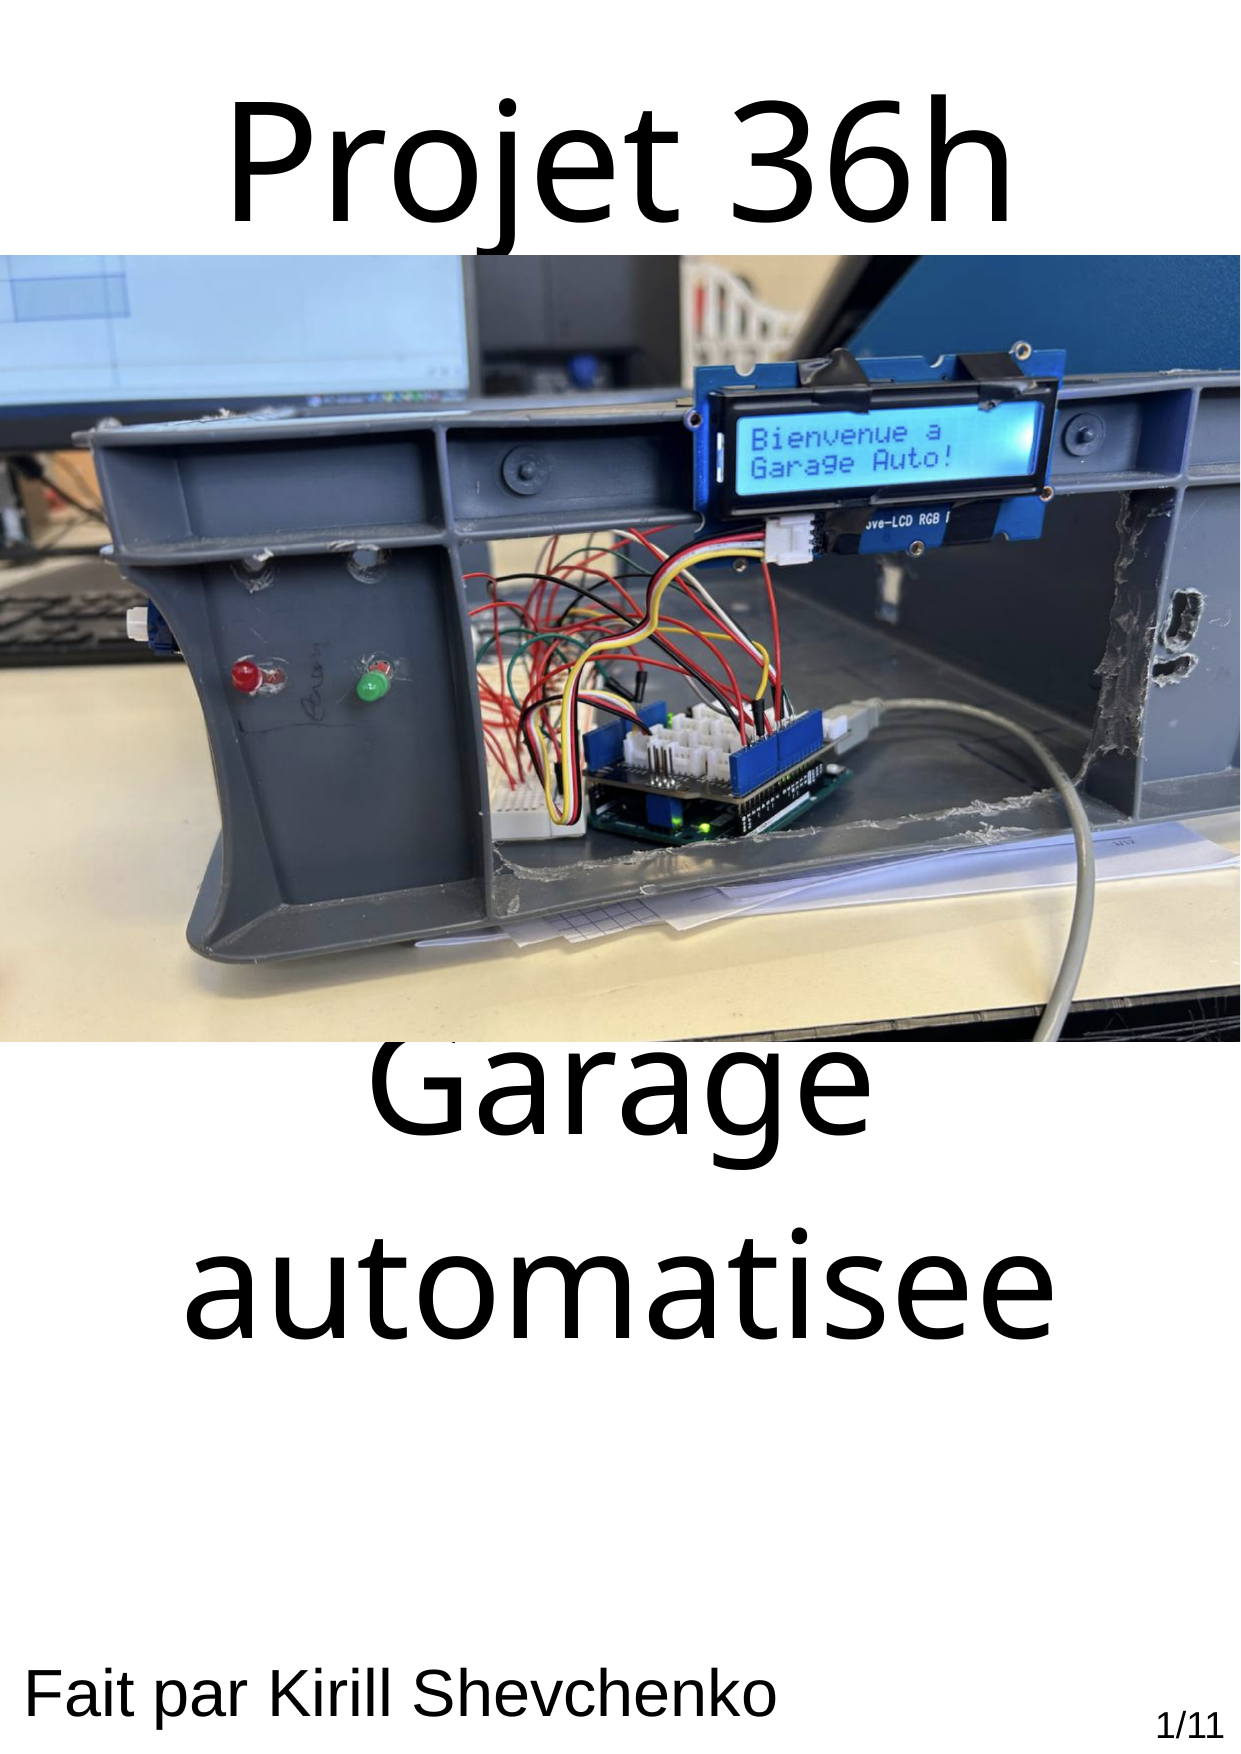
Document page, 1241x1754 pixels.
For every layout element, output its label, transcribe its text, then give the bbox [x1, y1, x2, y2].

subtitle Fait par Kirill Shevchenko [23, 1511, 892, 1731]
text_box 1/11 [1140, 1697, 1241, 1754]
picture [0, 255, 1241, 1042]
title Projet 36h [0, 0, 1241, 255]
text_box Garage automatisee [0, 1042, 1241, 1359]
